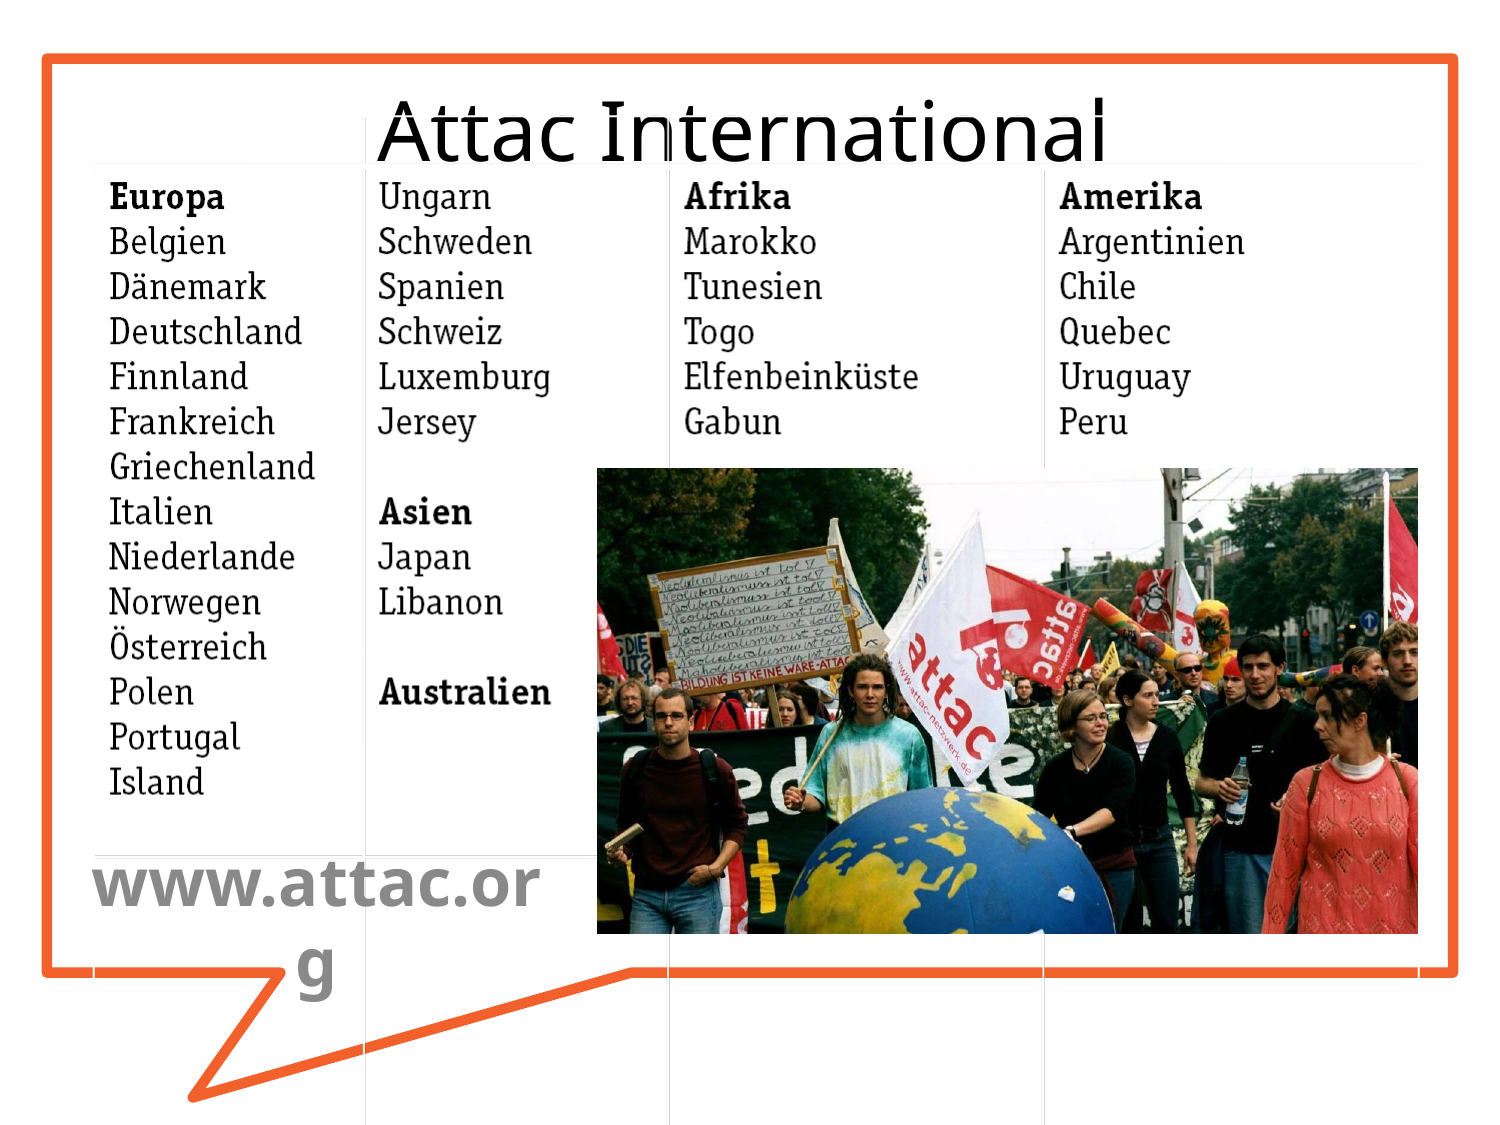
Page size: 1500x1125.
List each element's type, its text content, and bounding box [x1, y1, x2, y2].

subtitle www.attac.org [70, 832, 563, 938]
picture [82, 104, 1431, 1125]
title Attac International [58, 70, 1430, 176]
